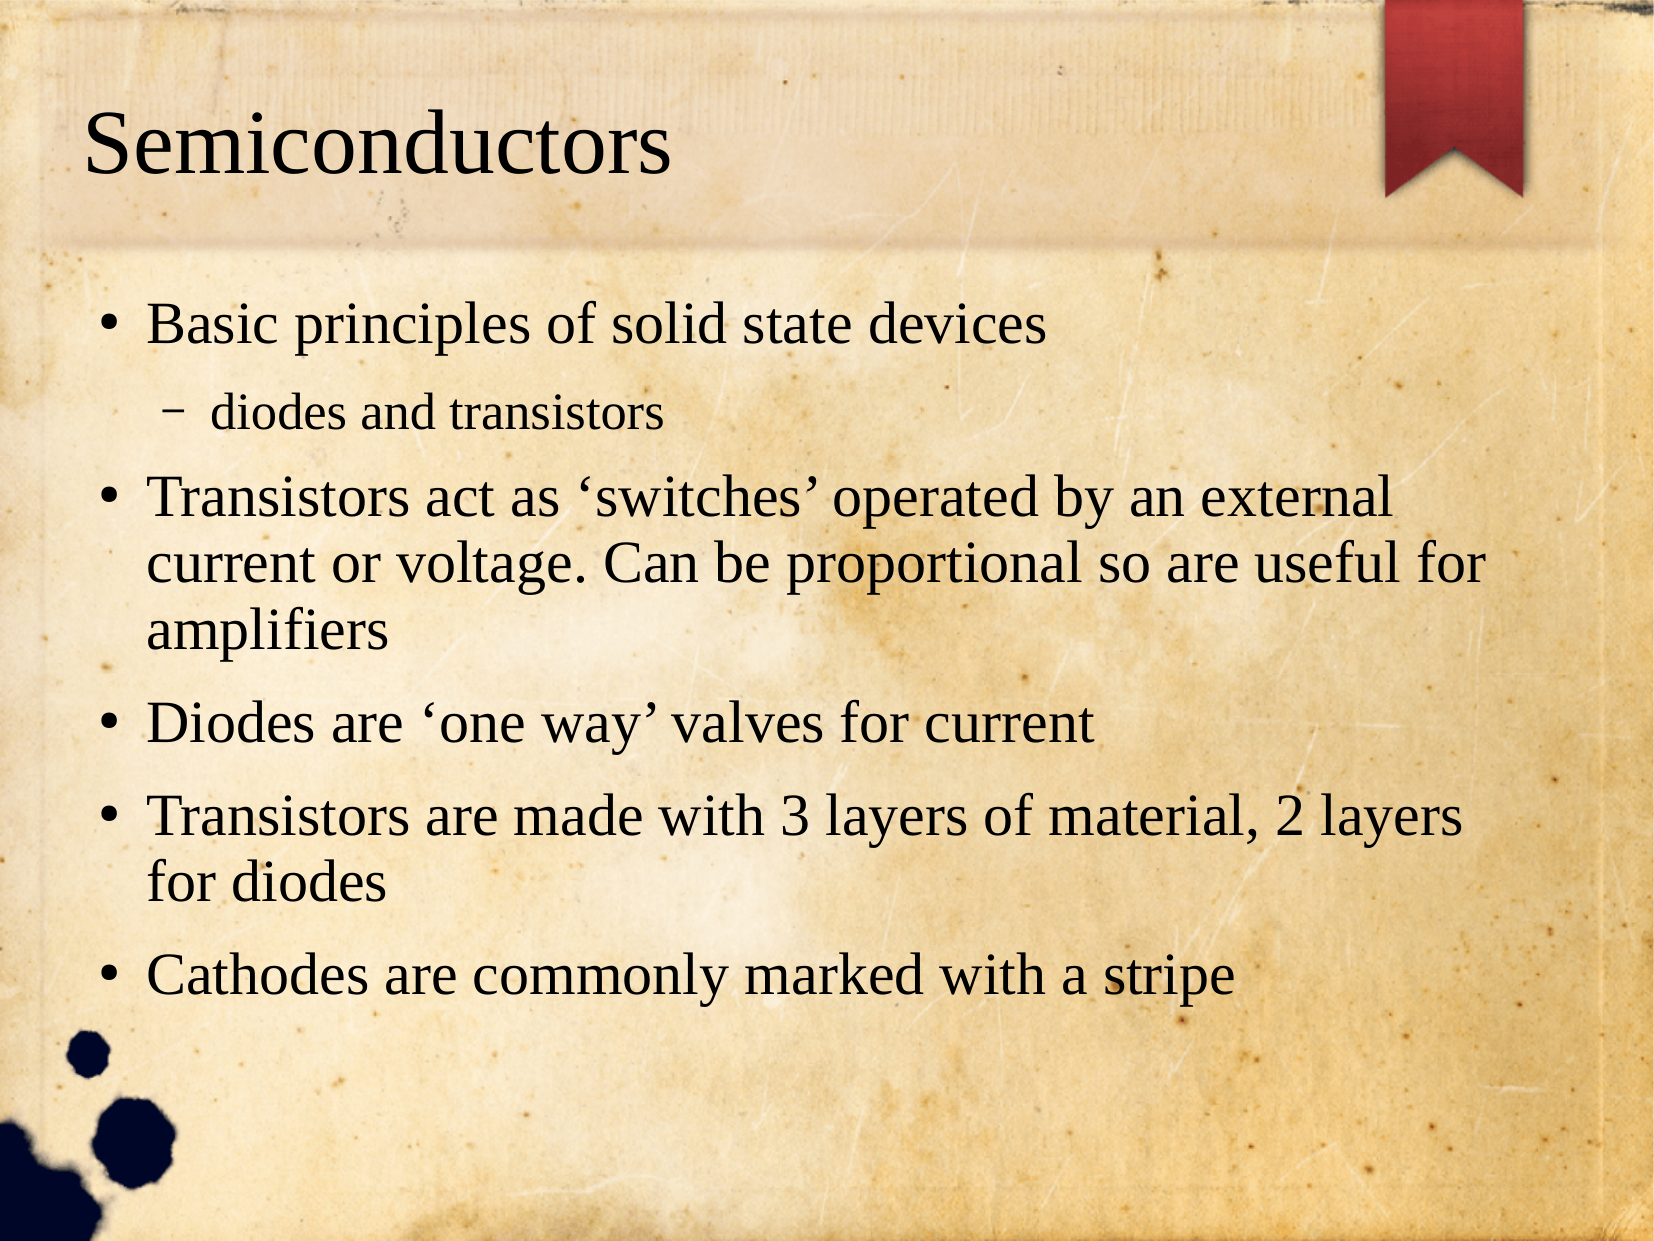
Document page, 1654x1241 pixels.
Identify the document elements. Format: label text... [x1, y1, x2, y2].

title Semiconductors [82, 49, 1347, 237]
picture [0, 0, 1654, 1241]
list Basic principles of solid state devices diodes and transistors Transistors act as ‘switches’ operated by an external current or voltage. Can be proportional so are useful for amplifiers Diodes are ‘one way’ valves for current Transistors are made with 3 layers of material, 2 layers for diodes Cathodes are commonly marked with a stripe [82, 290, 1538, 1010]
